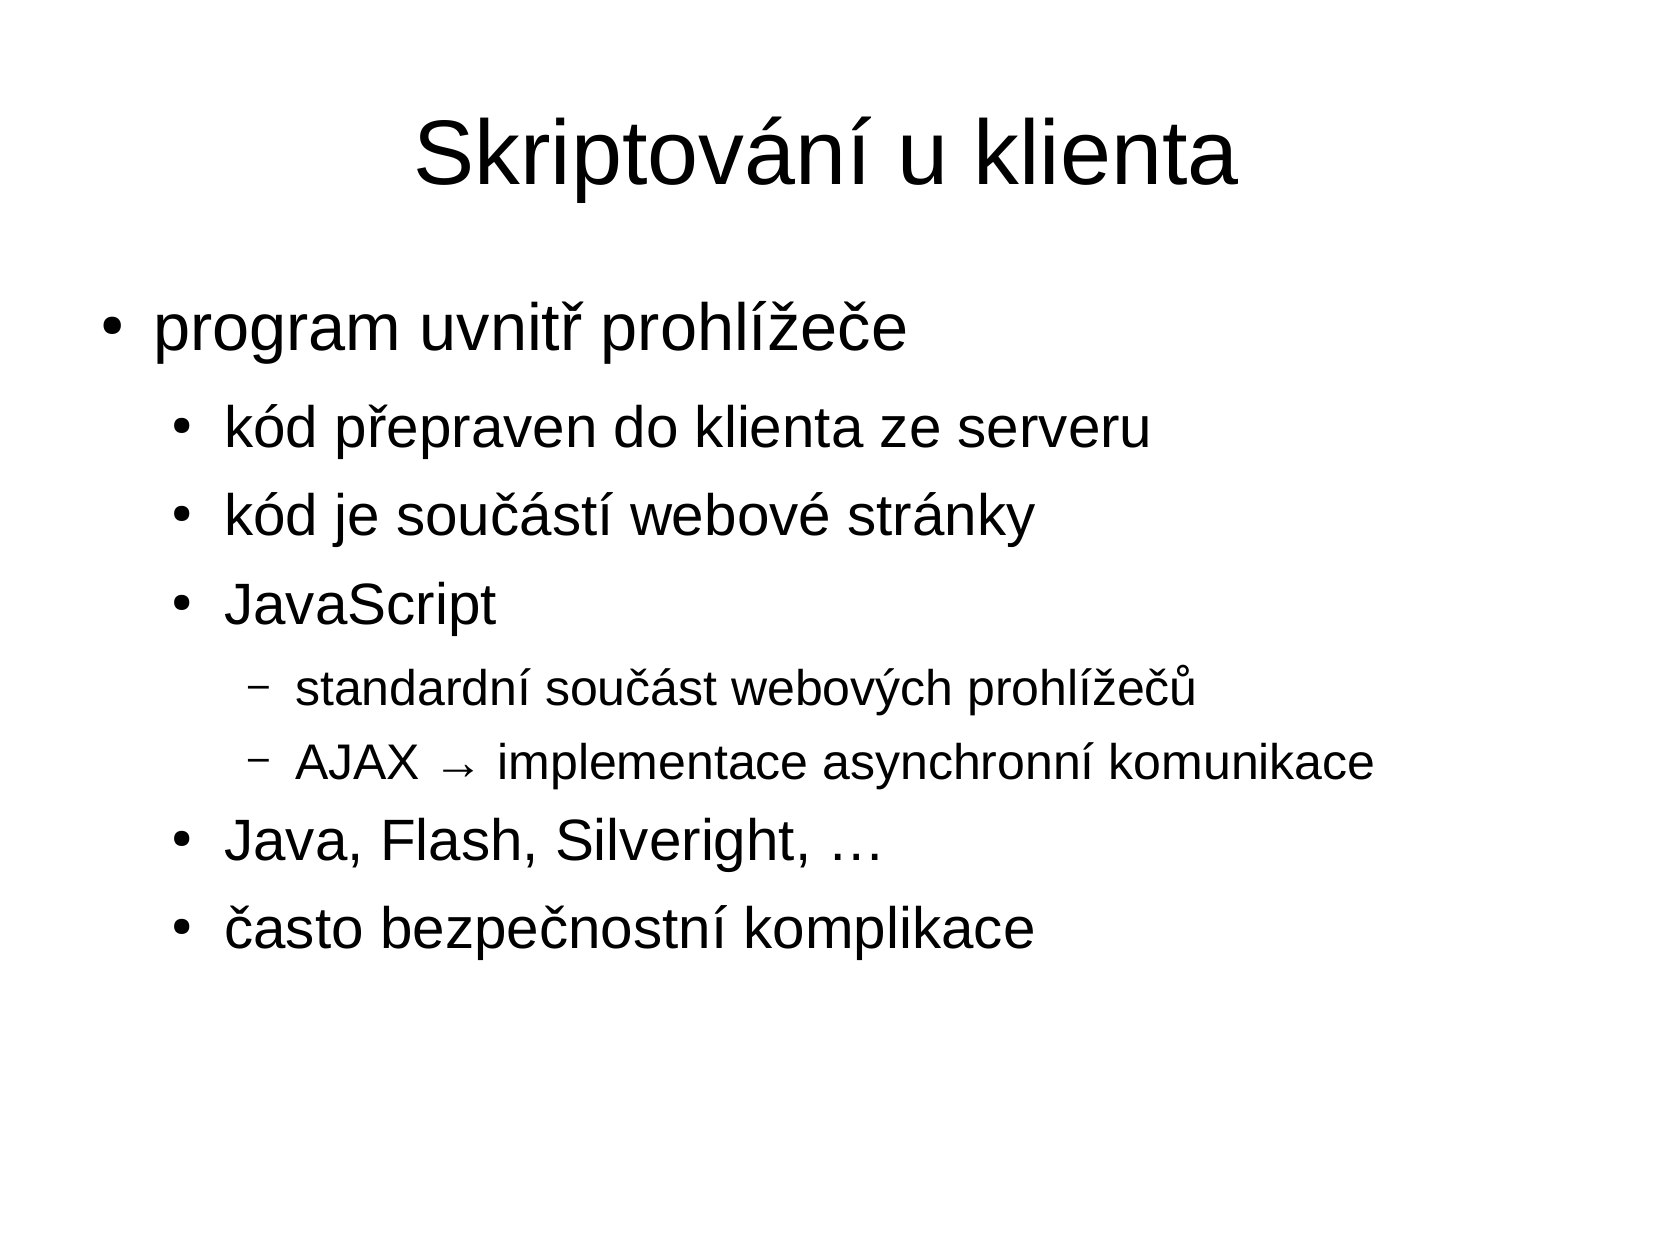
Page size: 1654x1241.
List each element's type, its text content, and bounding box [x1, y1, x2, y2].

title Skriptování u klienta [82, 49, 1571, 257]
list program uvnitř prohlížeče kód přepraven do klienta ze serveru kód je součástí webové stránky JavaScript standardní součást webových prohlížečů AJAX → implementace asynchronní komunikace Java, Flash, Silveright, … často bezpečnostní komplikace [82, 290, 1571, 1109]
